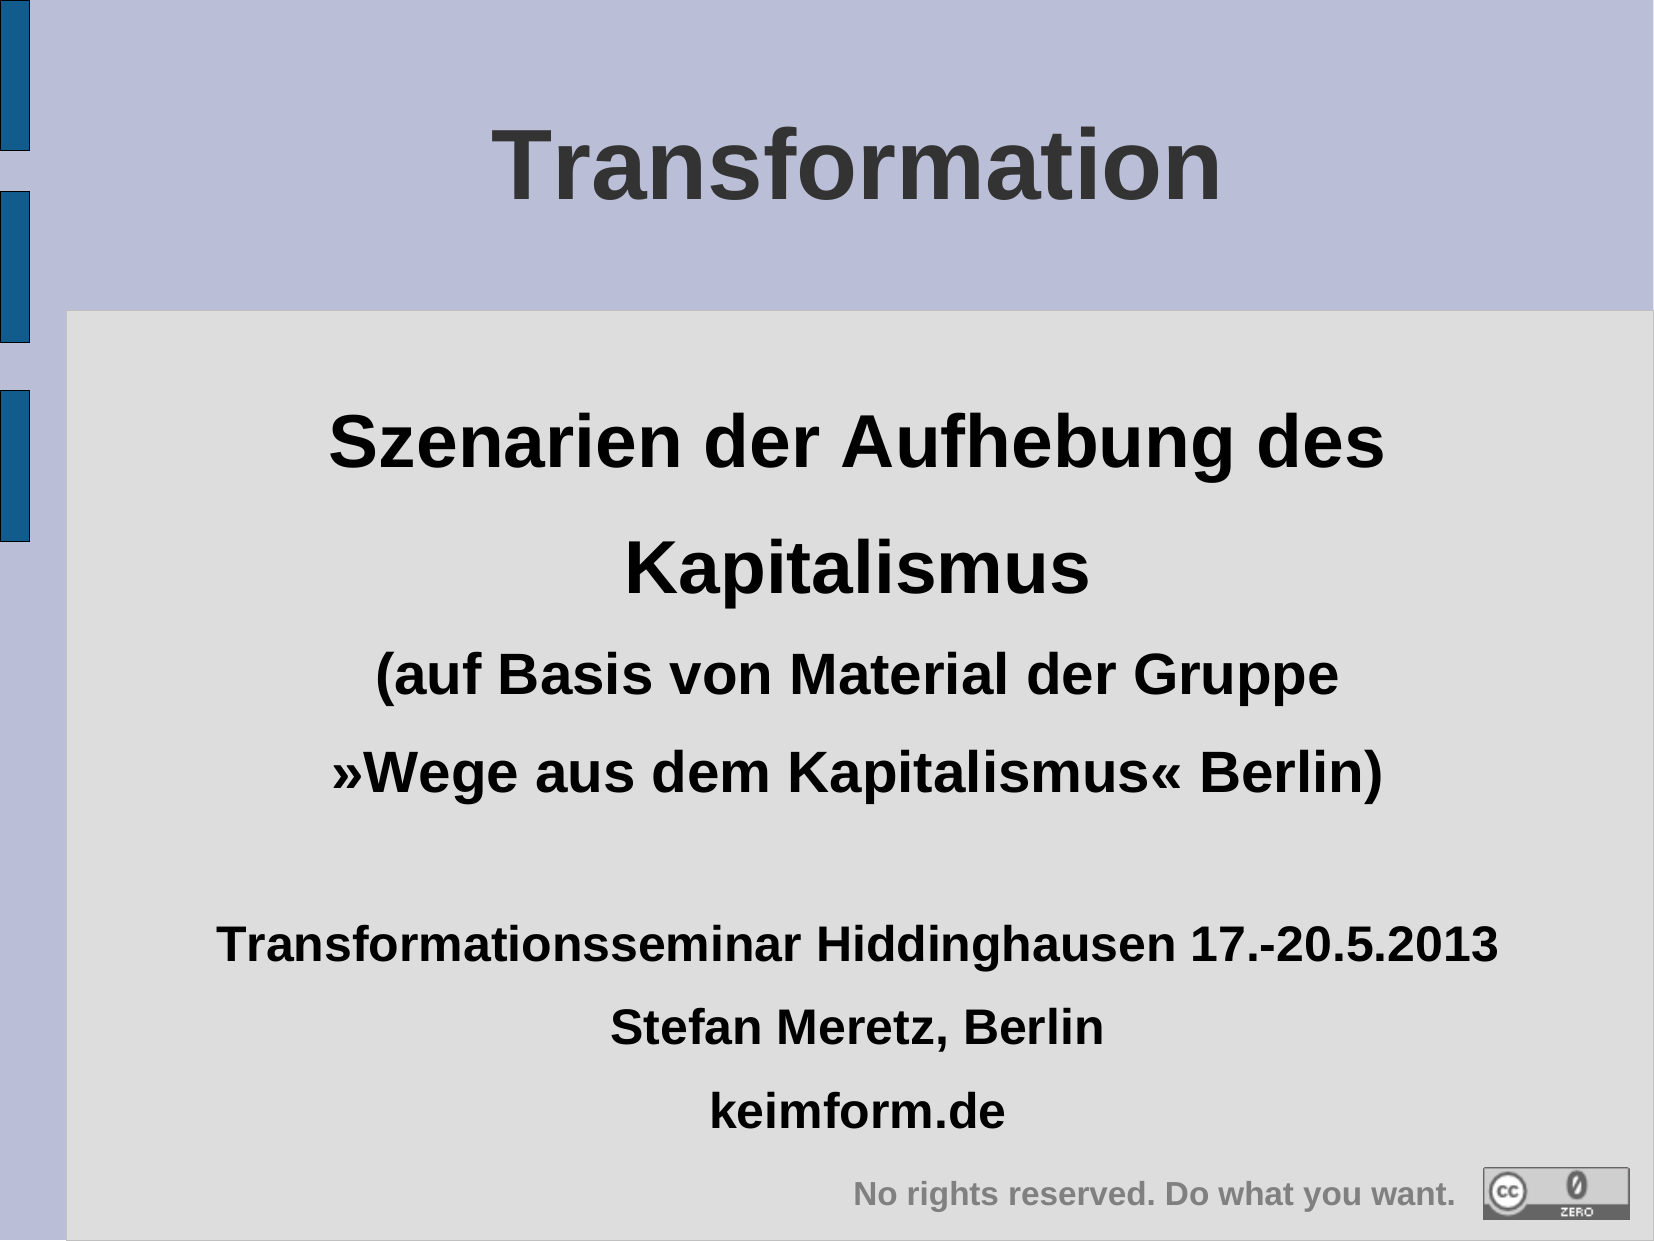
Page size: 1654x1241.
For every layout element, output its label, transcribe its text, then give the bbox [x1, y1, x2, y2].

picture [1483, 1167, 1630, 1220]
text_box No rights reserved. Do what you want. [838, 1167, 1477, 1220]
title Transformation [121, 68, 1595, 262]
subtitle Szenarien der Aufhebung des Kapitalismus (auf Basis von Material der Gruppe »Wege aus dem Kapitalismus« Berlin) Transformationsseminar Hiddinghausen 17.-20.5.2013 Stefan Meretz, Berlin keimform.de [121, 344, 1595, 1152]
